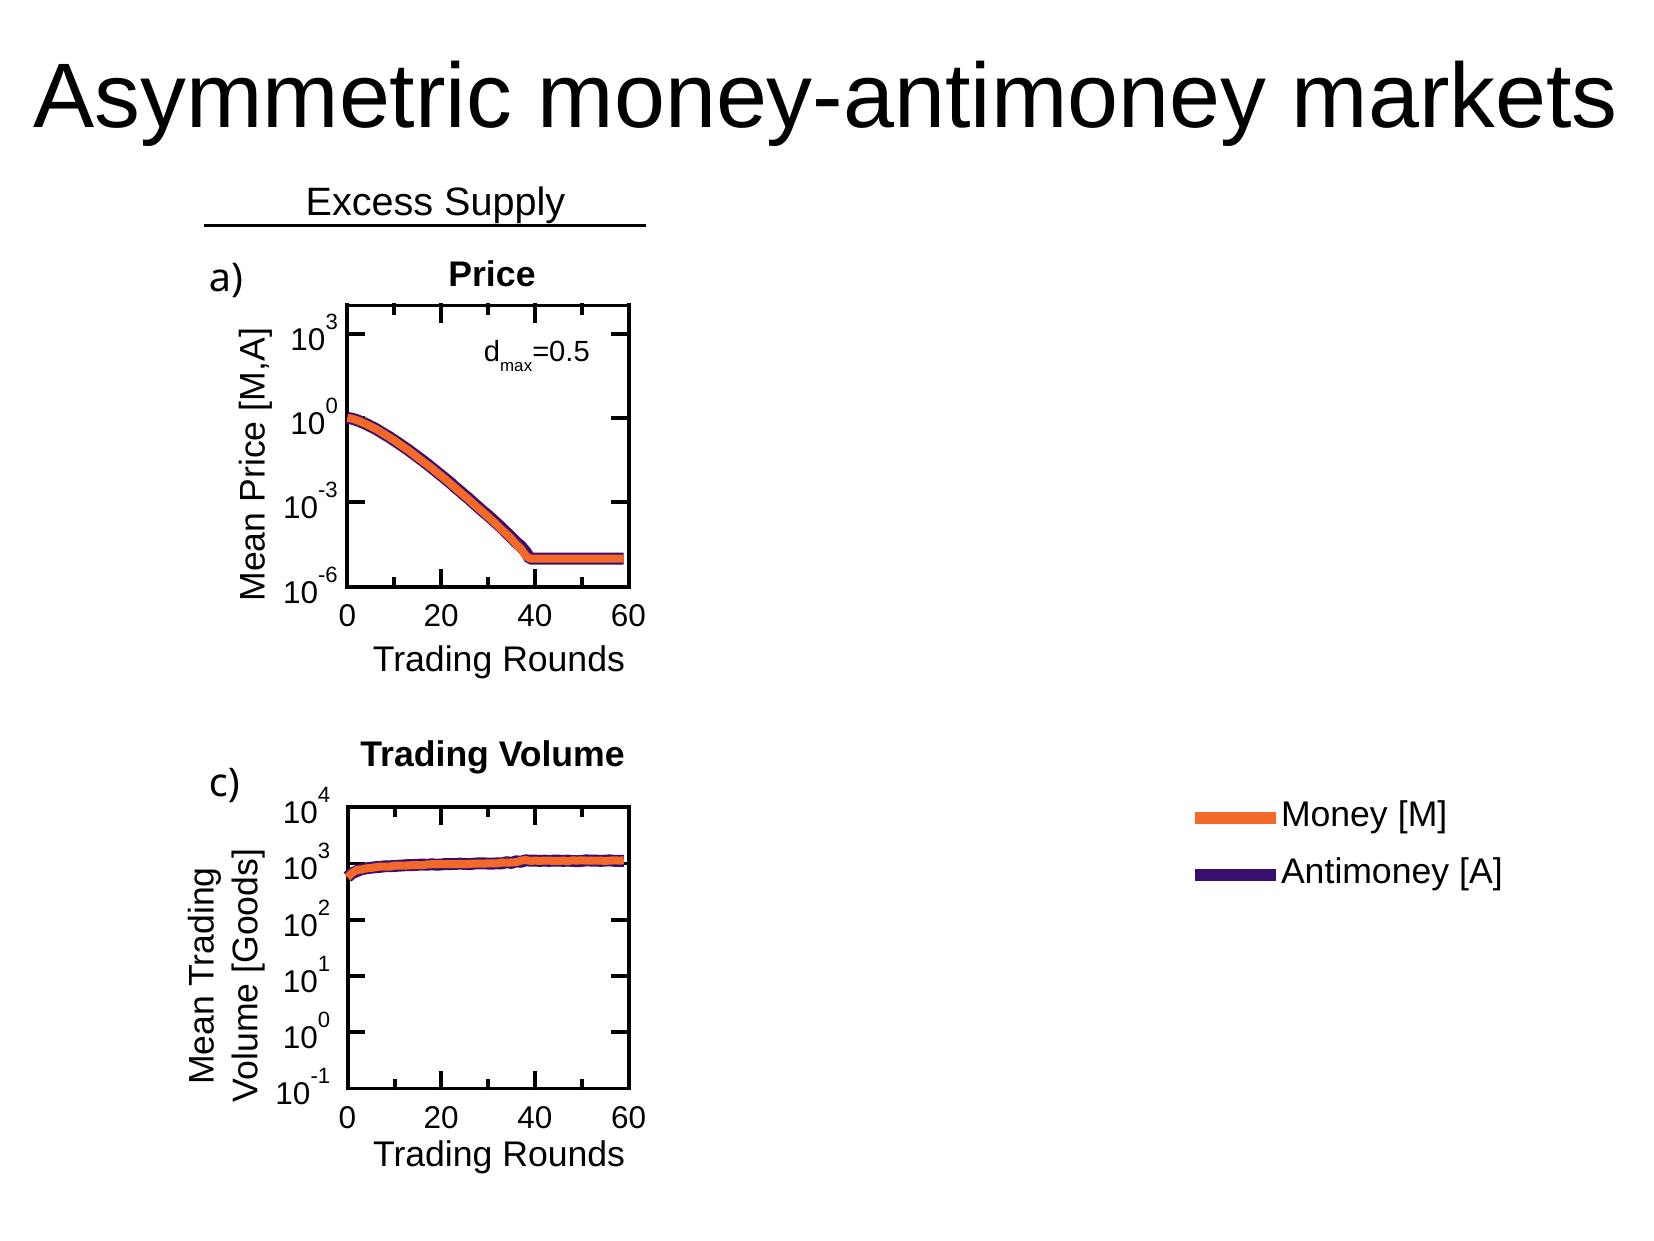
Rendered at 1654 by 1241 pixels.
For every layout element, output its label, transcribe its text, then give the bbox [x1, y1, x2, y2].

title Asymmetric money-antimoney markets [19, 0, 1634, 199]
picture [1181, 744, 1604, 1184]
picture [174, 176, 658, 1229]
text_box dmax=0.5 [469, 327, 646, 394]
